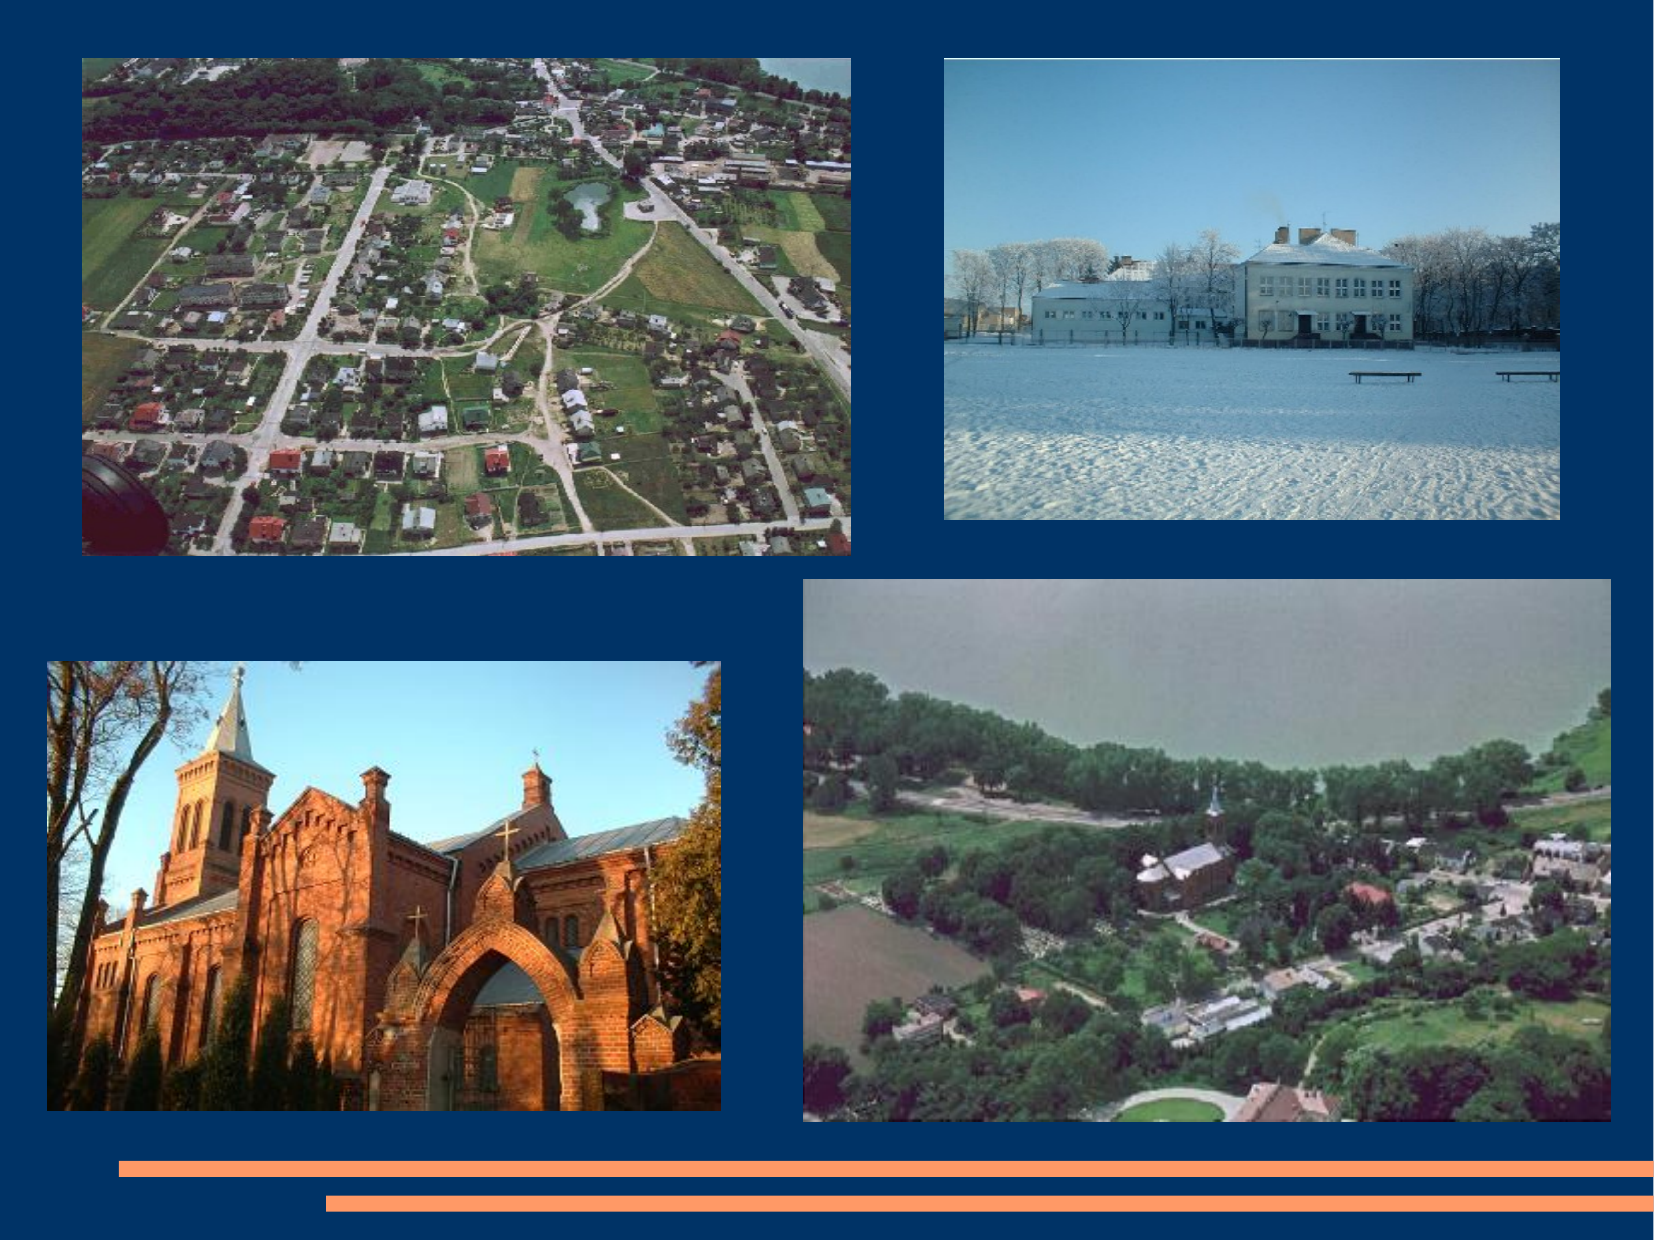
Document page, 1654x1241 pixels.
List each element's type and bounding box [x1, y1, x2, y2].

picture [47, 661, 721, 1111]
picture [803, 579, 1611, 1123]
picture [944, 58, 1560, 520]
picture [82, 58, 851, 556]
